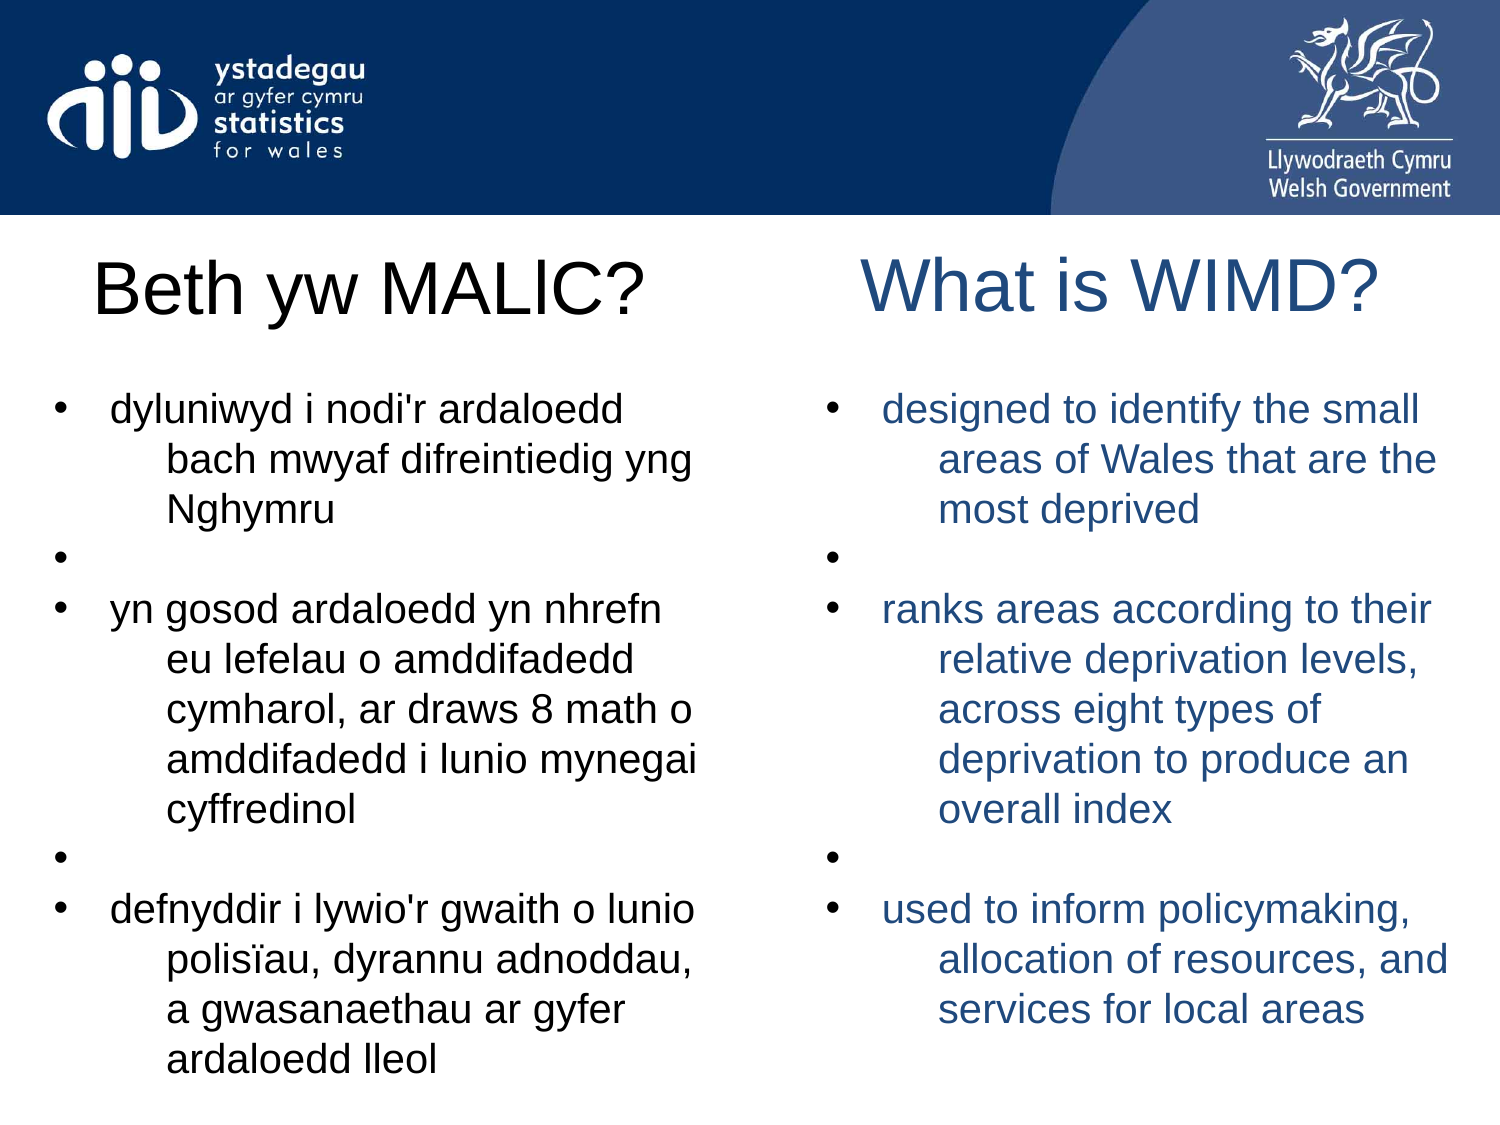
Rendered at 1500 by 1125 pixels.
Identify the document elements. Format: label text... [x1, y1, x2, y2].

title What is WIMD? [797, 228, 1444, 326]
text_box Beth yw MALlC? [20, 228, 719, 341]
text_box designed to identify the small areas of Wales that are the most deprived ranks areas according to their relative deprivation levels, across eight types of deprivation to produce an overall index used to inform policymaking, allocation of resources, and services for local areas [810, 374, 1467, 1046]
text_box dyluniwyd i nodi'r ardaloedd bach mwyaf difreintiedig yng Nghymru yn gosod ardaloedd yn nhrefn eu lefelau o amddifadedd cymharol, ar draws 8 math o amddifadedd i lunio mynegai cyffredinol defnyddir i lywio'r gwaith o lunio polisïau, dyrannu adnoddau, a gwasanaethau ar gyfer ardaloedd lleol [38, 374, 719, 1097]
picture [0, 0, 1500, 215]
